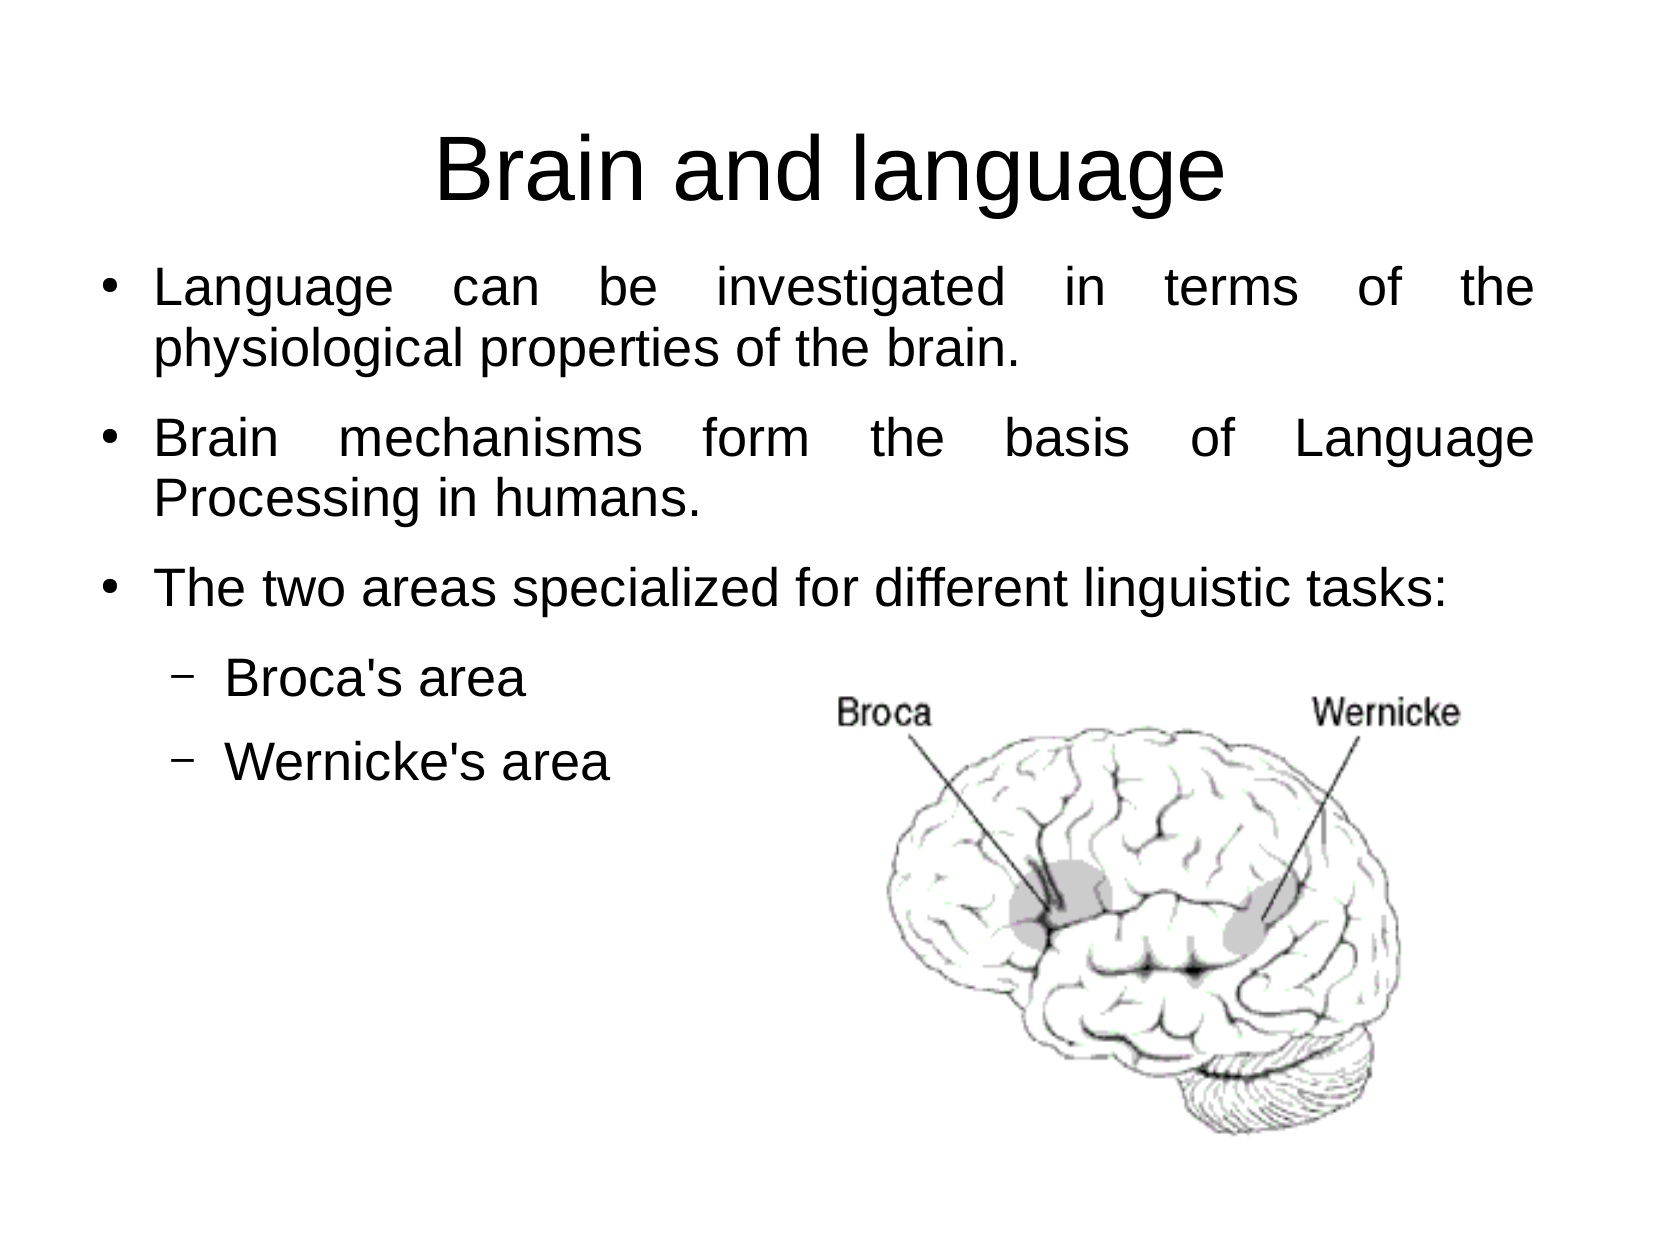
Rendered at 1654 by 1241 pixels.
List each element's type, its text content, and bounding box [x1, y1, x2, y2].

list Language can be investigated in terms of the physiological properties of the brain. Brain mechanisms form the basis of Language Processing in humans. The two areas specialized for different linguistic tasks: Broca's area Wernicke's area [82, 256, 1538, 1041]
text_box Brain and language [107, 77, 1555, 259]
picture [825, 674, 1471, 1156]
title [82, 49, 1571, 257]
